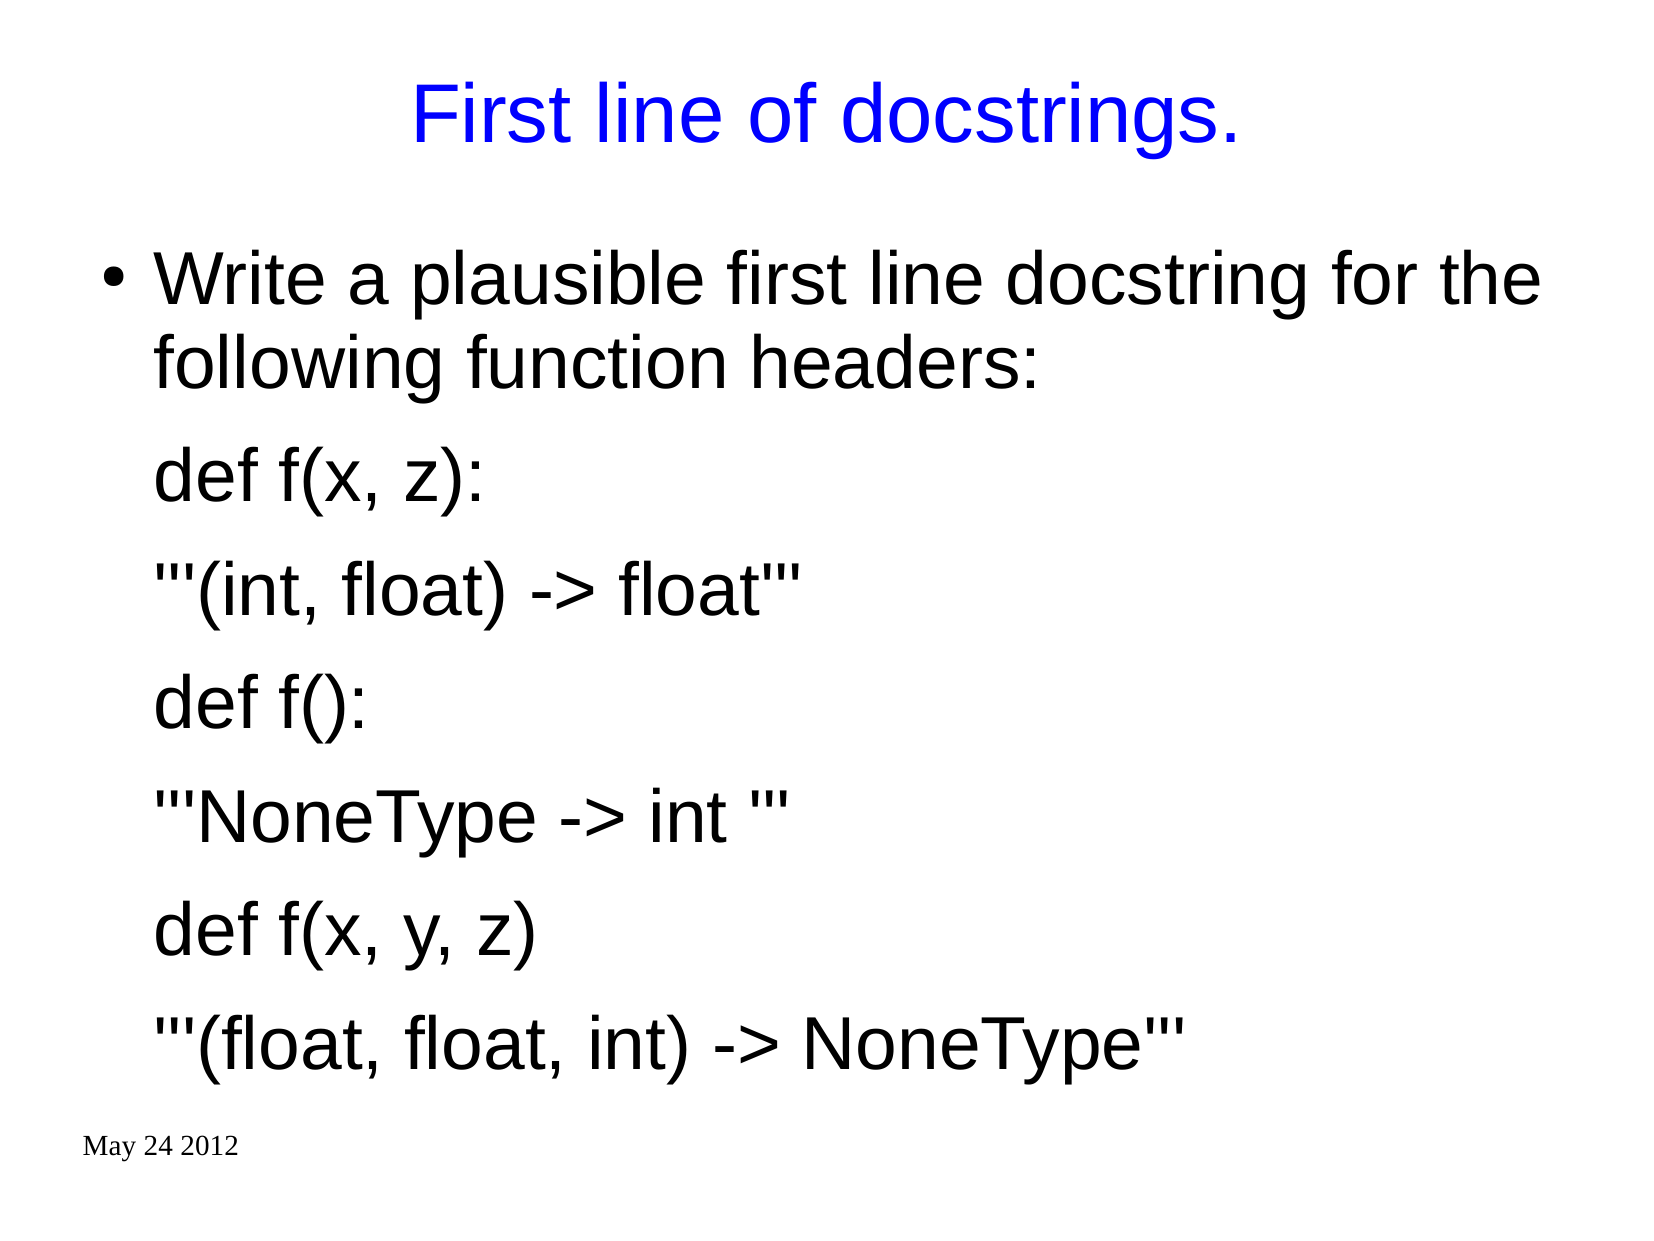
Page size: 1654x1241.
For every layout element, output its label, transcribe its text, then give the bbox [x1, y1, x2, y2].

title First line of docstrings. [82, 49, 1571, 178]
list Write a plausible first line docstring for the following function headers: def f(x, z): '''(int, float) -> float''' def f(): '''NoneType -> int ''' def f(x, y, z) '''(float, float, int) -> NoneType''' [82, 236, 1571, 1109]
